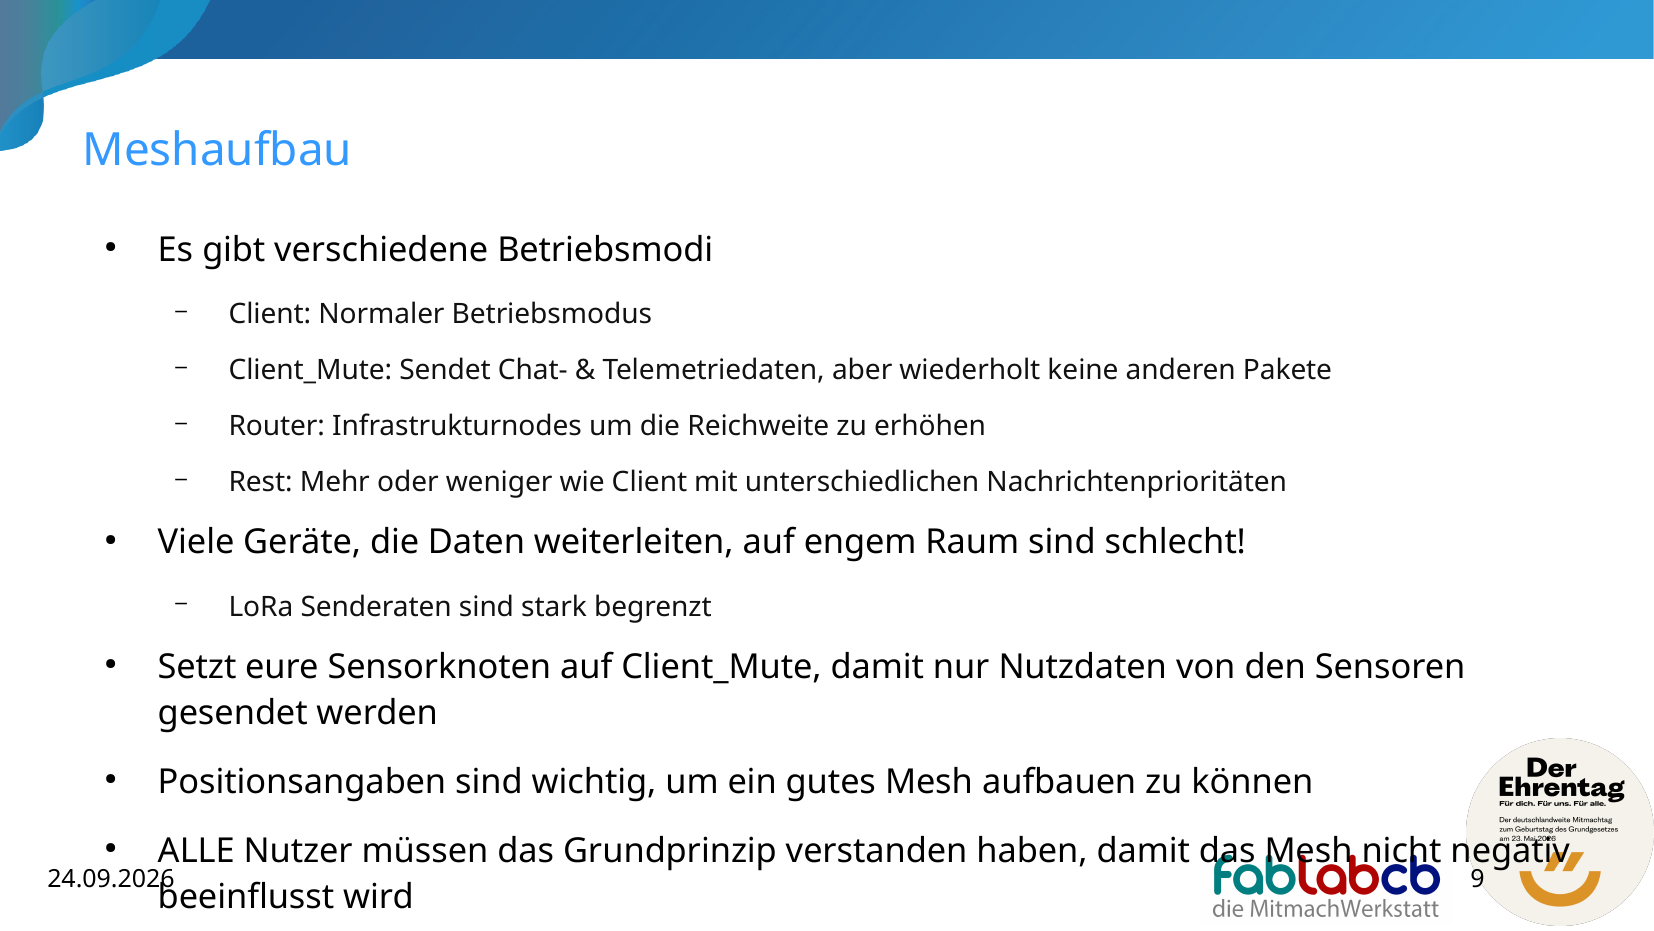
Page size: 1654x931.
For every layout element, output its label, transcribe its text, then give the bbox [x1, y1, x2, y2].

list Es gibt verschiedene Betriebsmodi Client: Normaler Betriebsmodus Client_Mute: Sendet Chat- & Telemetriedaten, aber wiederholt keine anderen Pakete Router: Infrastrukturnodes um die Reichweite zu erhöhen Rest: Mehr oder weniger wie Client mit unterschiedlichen Nachrichtenprioritäten Viele Geräte, die Daten weiterleiten, auf engem Raum sind schlecht! LoRa Senderaten sind stark begrenzt Setzt eure Sensorknoten auf Client_Mute, damit nur Nutzdaten von den Sensoren gesendet werden Positionsangaben sind wichtig, um ein gutes Mesh aufbauen zu können ALLE Nutzer müssen das Grundprinzip verstanden haben, damit das Mesh nicht negativ beeinflusst wird [86, 225, 1576, 843]
picture [0, 0, 1654, 931]
title Meshaufbau [82, 99, 1571, 197]
